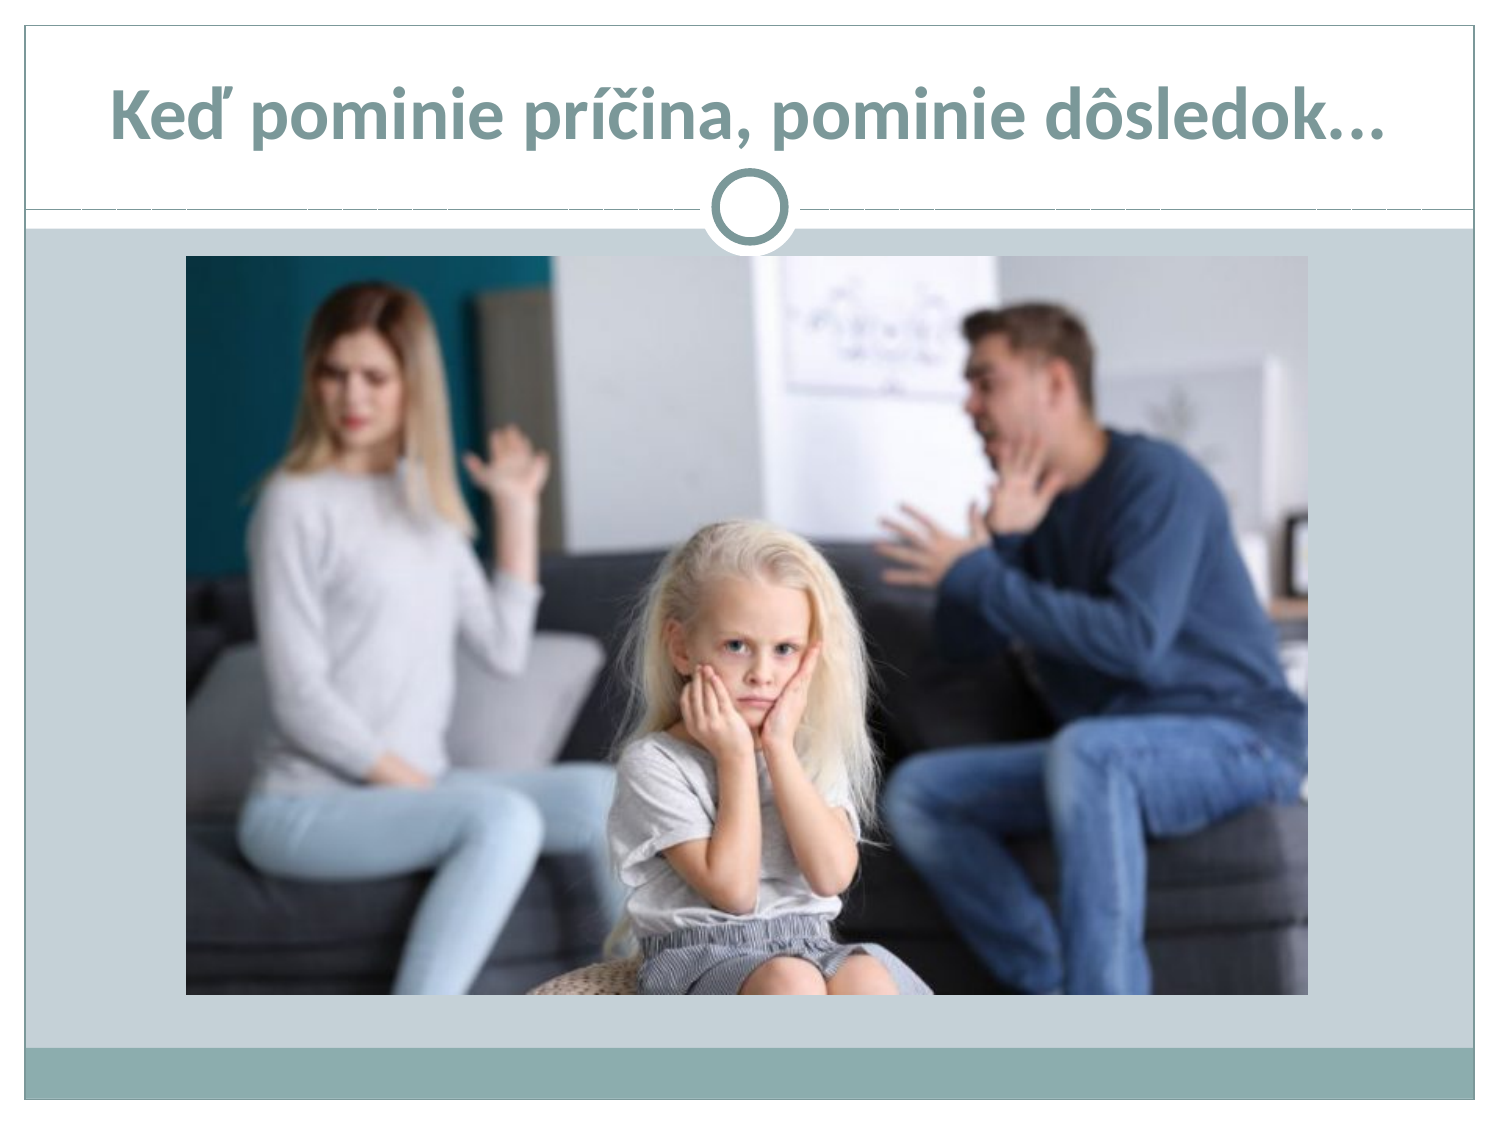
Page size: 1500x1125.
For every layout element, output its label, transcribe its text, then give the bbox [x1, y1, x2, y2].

picture [186, 256, 1308, 995]
title Keď pominie príčina, pominie dôsledok... [49, 37, 1450, 162]
